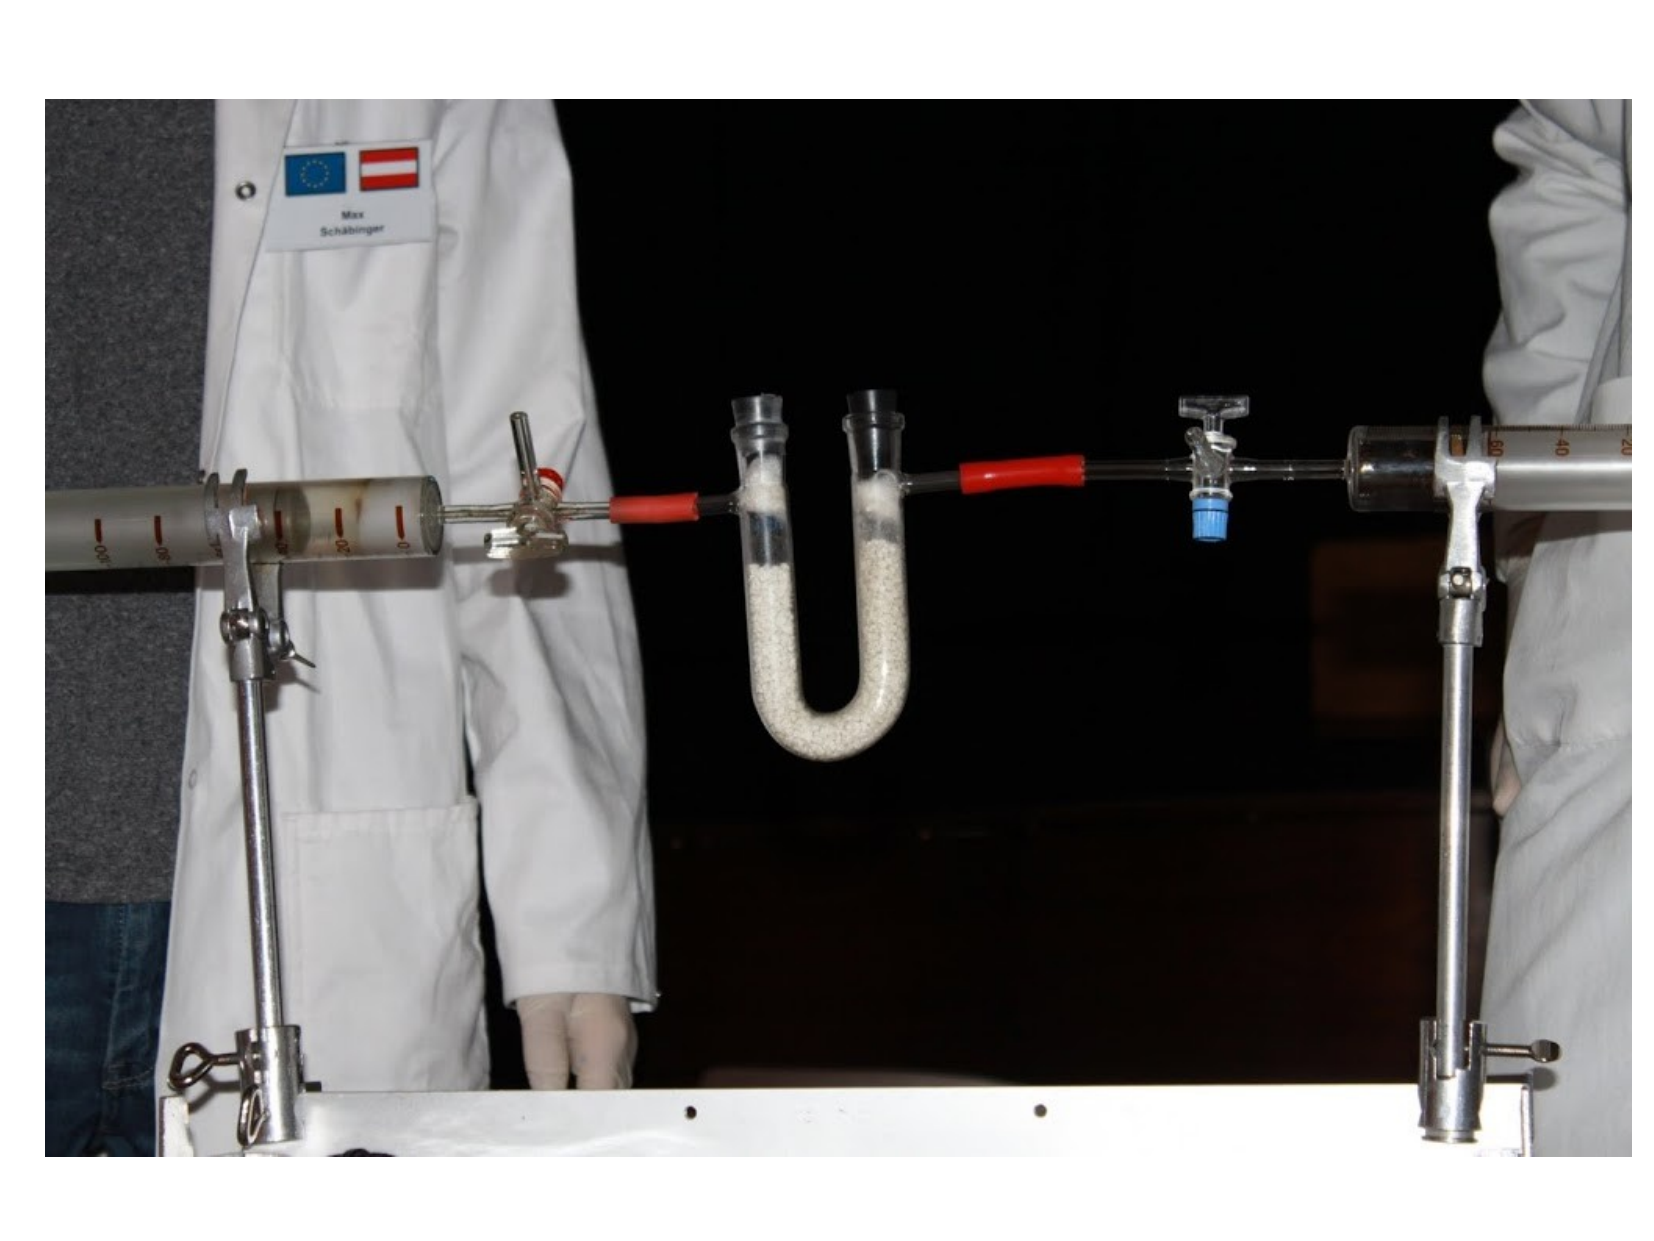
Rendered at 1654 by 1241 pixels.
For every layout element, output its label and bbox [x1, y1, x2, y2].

picture [45, 99, 1632, 1157]
